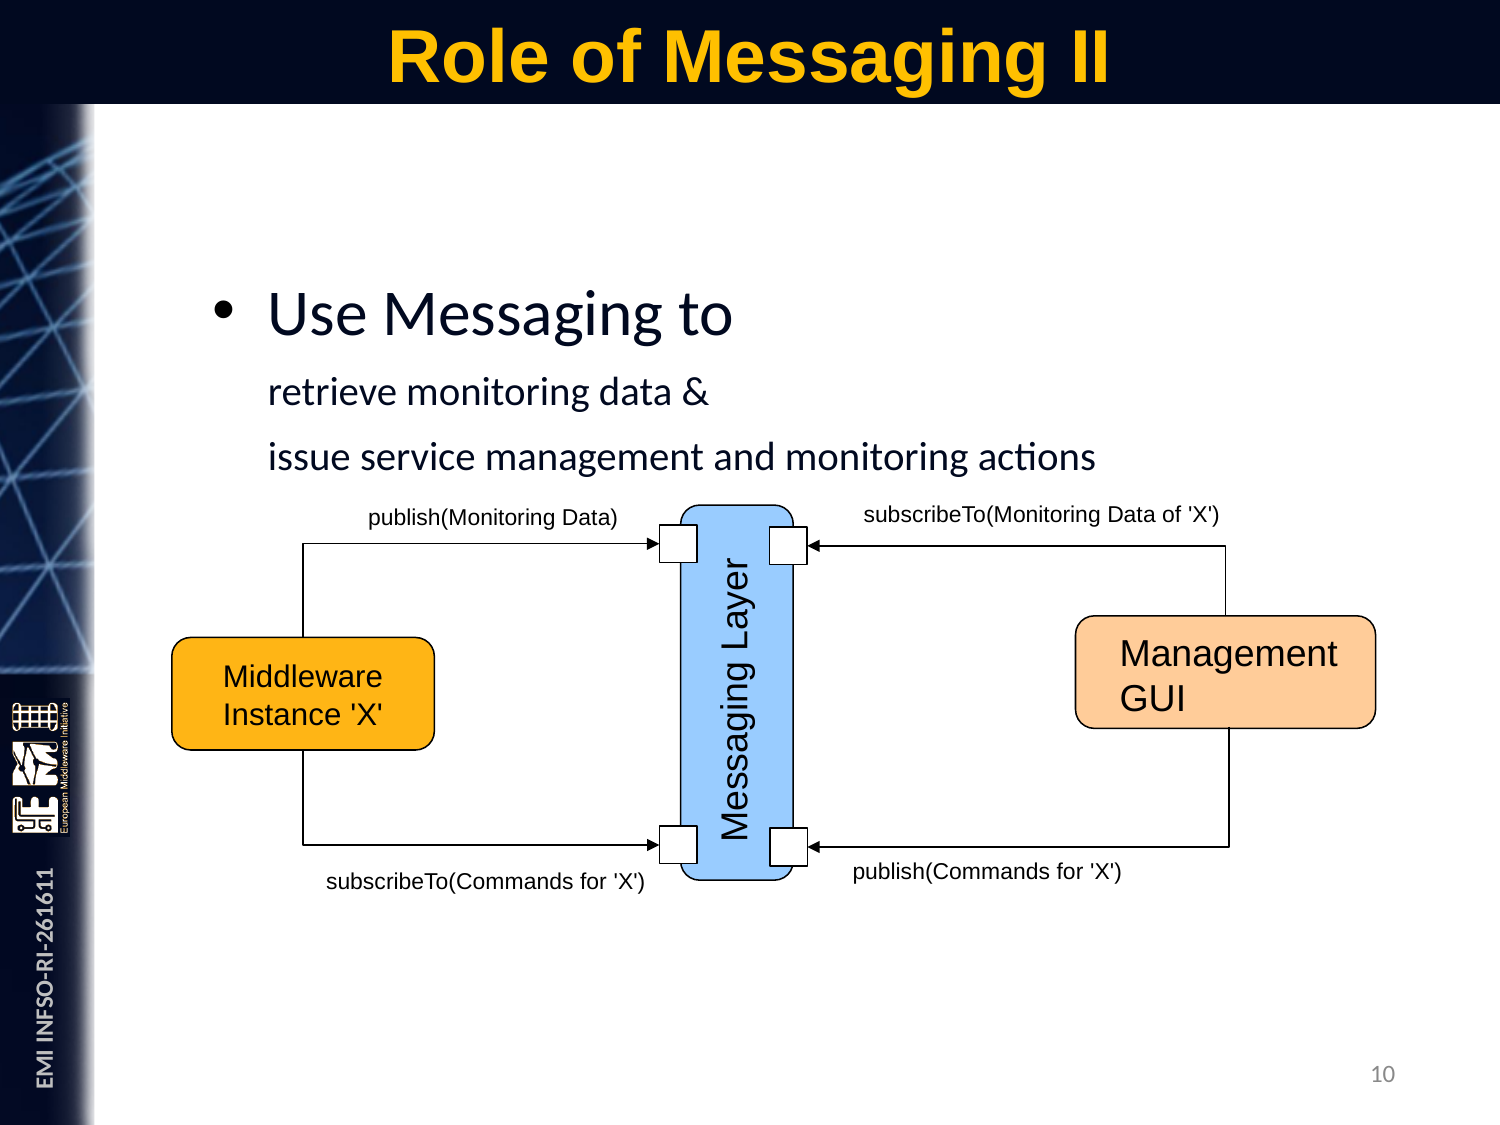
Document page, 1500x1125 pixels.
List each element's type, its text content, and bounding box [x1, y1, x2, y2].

text_box subscribeTo(Monitoring Data of 'X') [848, 492, 1238, 535]
text_box Management GUI [1104, 621, 1353, 727]
text_box [1075, 615, 1376, 729]
text_box publish(Monitoring Data) [353, 494, 634, 537]
text_box Middleware Instance 'X' [171, 637, 435, 751]
list Use Messaging to retrieve monitoring data & issue service management and monitoring actions [197, 262, 1426, 488]
picture [0, 104, 105, 1125]
text_box Messaging Layer [702, 543, 778, 858]
text_box [659, 505, 808, 881]
text_box publish(Commands for 'X') [837, 849, 1118, 892]
text_box <number> [1354, 1042, 1424, 1103]
title Role of Messaging II [0, 0, 1500, 104]
text_box subscribeTo(Commands for 'X') [311, 858, 701, 902]
